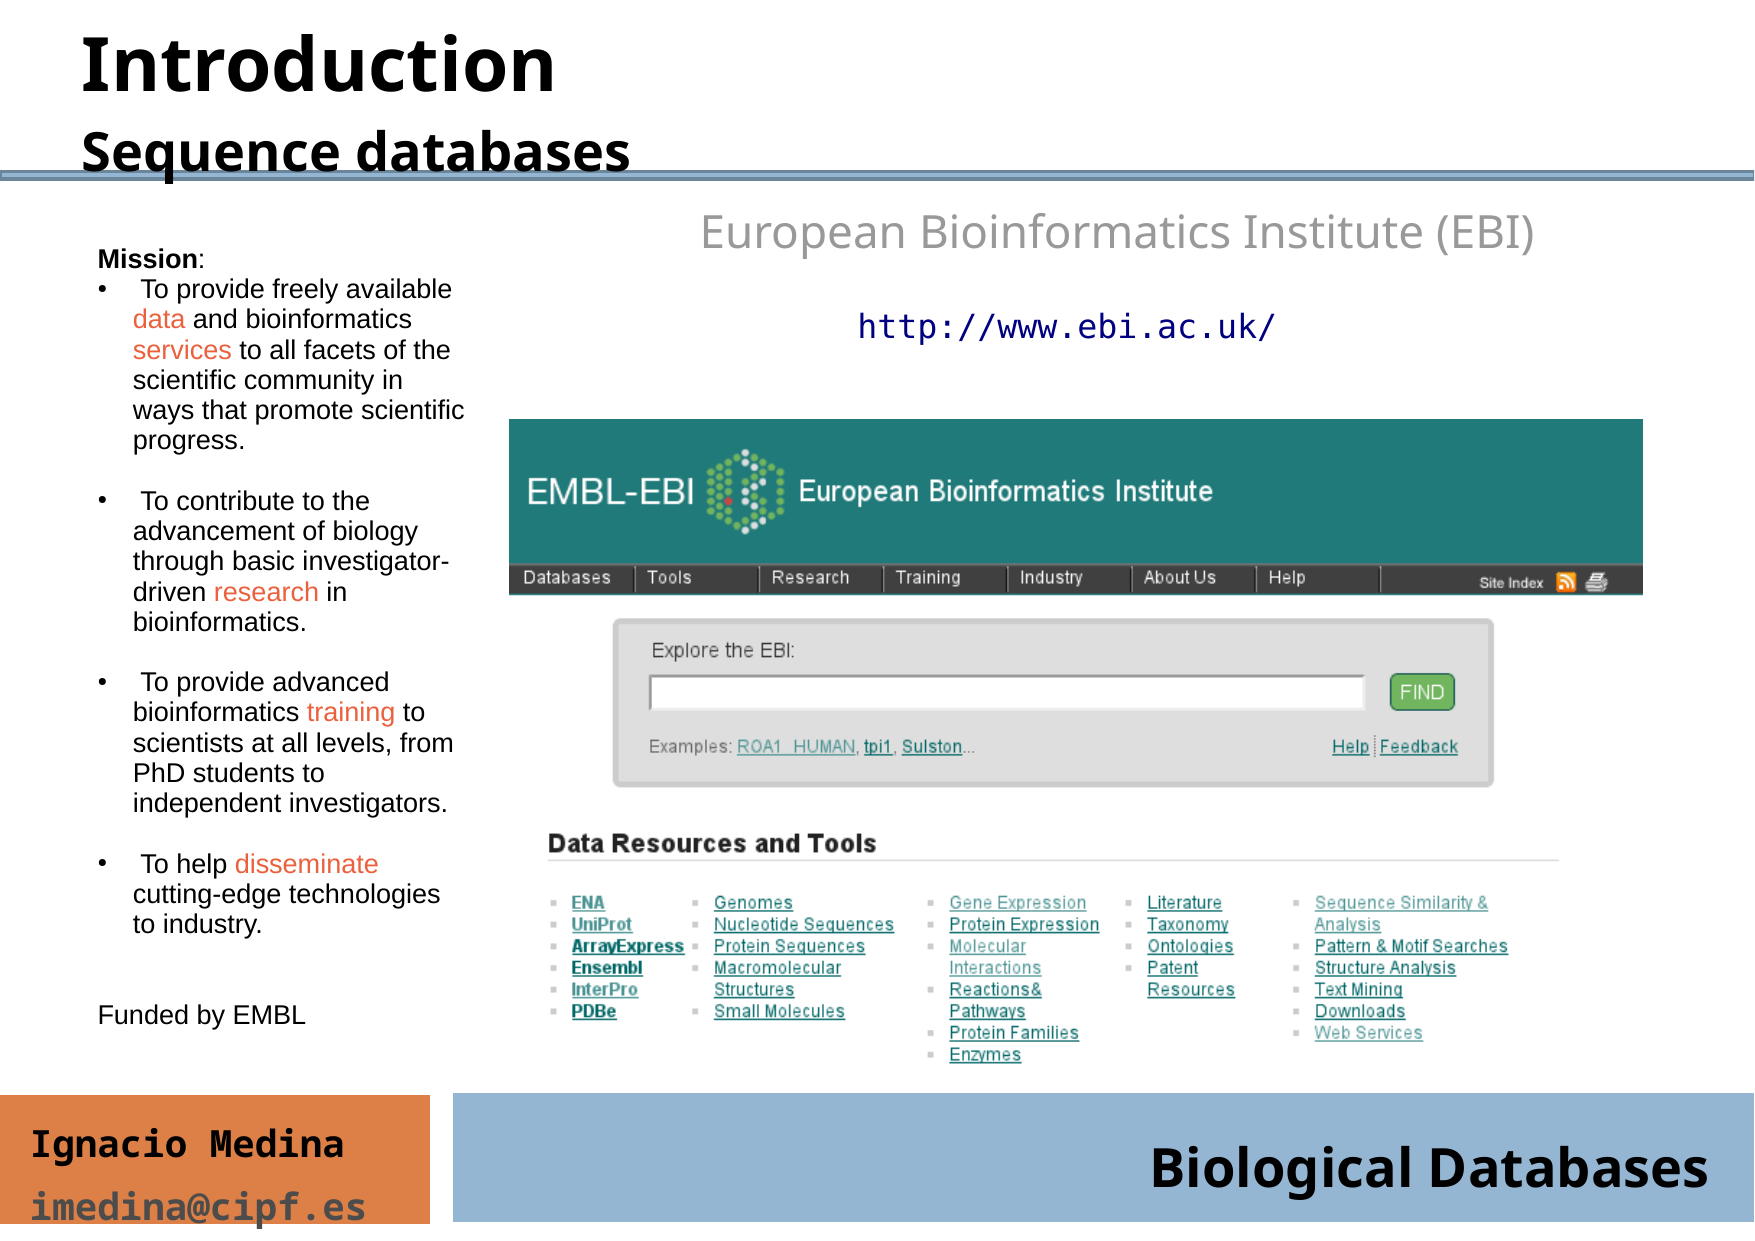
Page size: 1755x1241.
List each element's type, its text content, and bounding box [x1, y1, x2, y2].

text_box Biological Databases [675, 1122, 1726, 1200]
text_box European Bioinformatics Institute (EBI) [499, 192, 1550, 263]
picture [509, 419, 1643, 1081]
text_box Introduction Sequence databases [67, 3, 1688, 168]
text_box [0, 171, 165, 179]
text_box http://www.ebi.ac.uk/ [842, 300, 1293, 354]
text_box Mission: To provide freely available data and bioinformatics services to all facets of the scientific community in ways that promote scientific progress. To contribute to the advancement of biology through basic investigator-driven research in bioinformatics. To provide advanced bioinformatics training to scientists at all levels, from PhD students to independent investigators. To help disseminate cutting-edge technologies to industry. Funded by EMBL [82, 236, 484, 1068]
text_box [173, 171, 1754, 179]
text_box Ignacio Medina imedina@cipf.es [15, 1110, 406, 1213]
